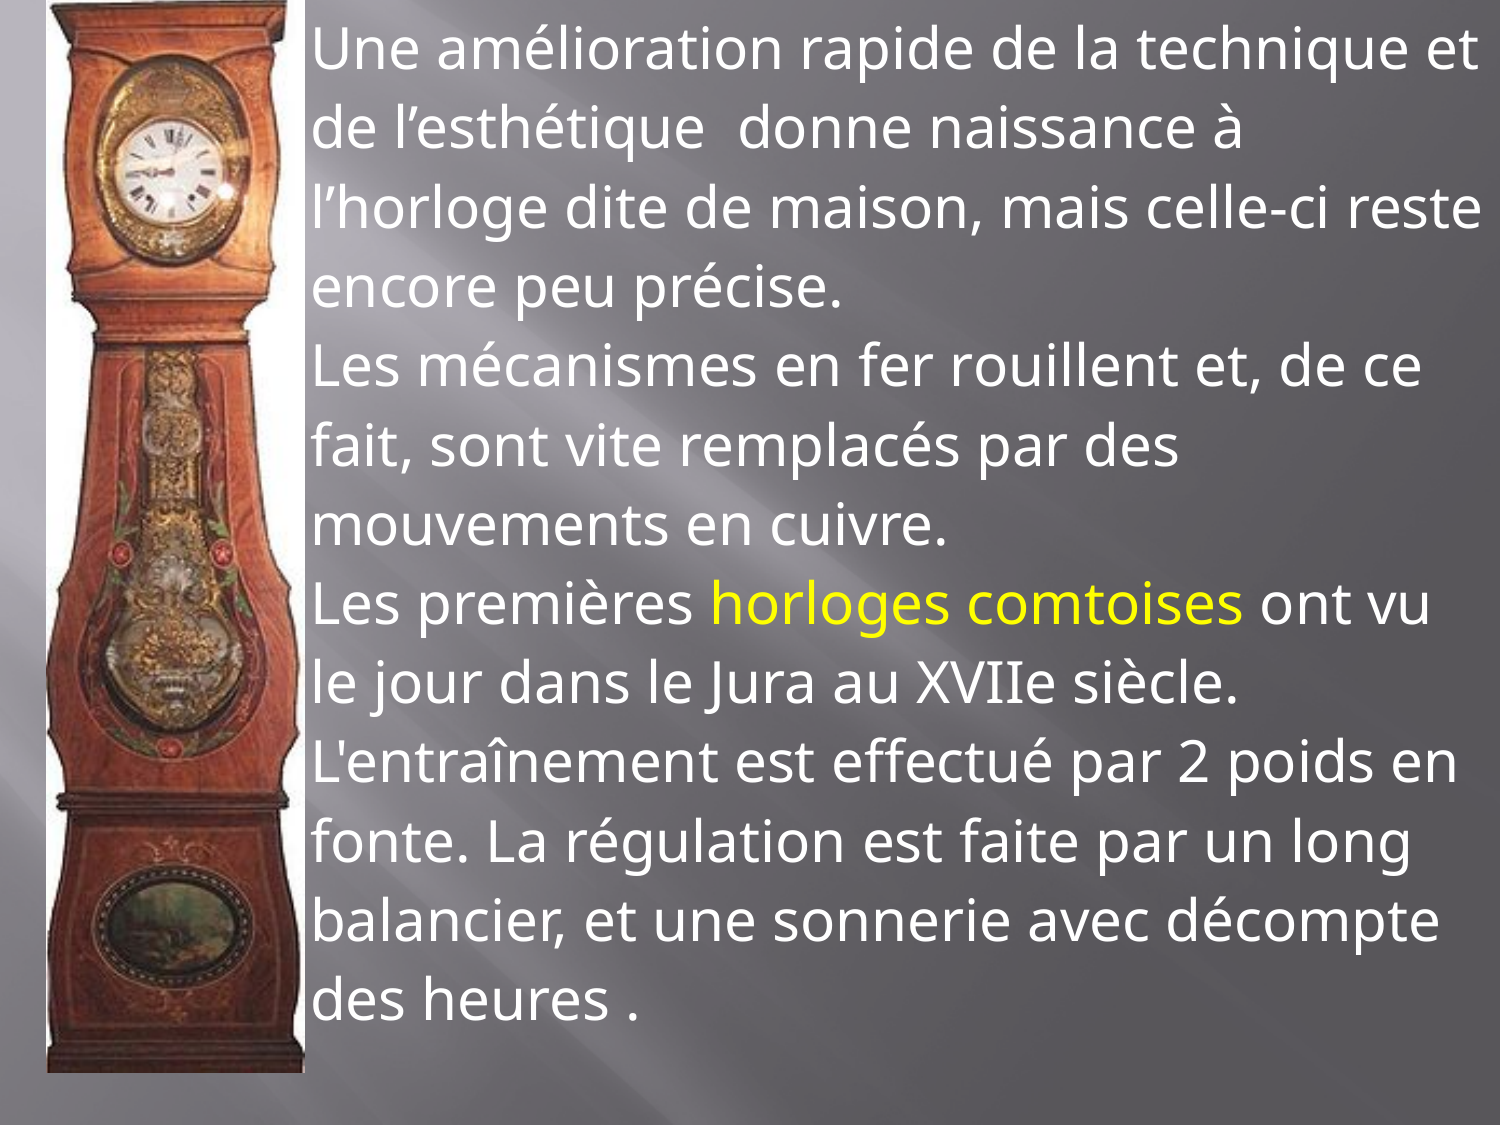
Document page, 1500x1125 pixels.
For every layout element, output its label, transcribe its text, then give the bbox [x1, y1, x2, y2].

picture [0, 0, 1500, 1125]
text_box Une amélioration rapide de la technique et de l’esthétique donne naissance à l’horloge dite de maison, mais celle-ci reste encore peu précise. Les mécanismes en fer rouillent et, de ce fait, sont vite remplacés par des mouvements en cuivre. Les premières horloges comtoises ont vu le jour dans le Jura au XVIIe siècle. L'entraînement est effectué par 2 poids en fonte. La régulation est faite par un long balancier, et une sonnerie avec décompte des heures . [295, 0, 1500, 1113]
